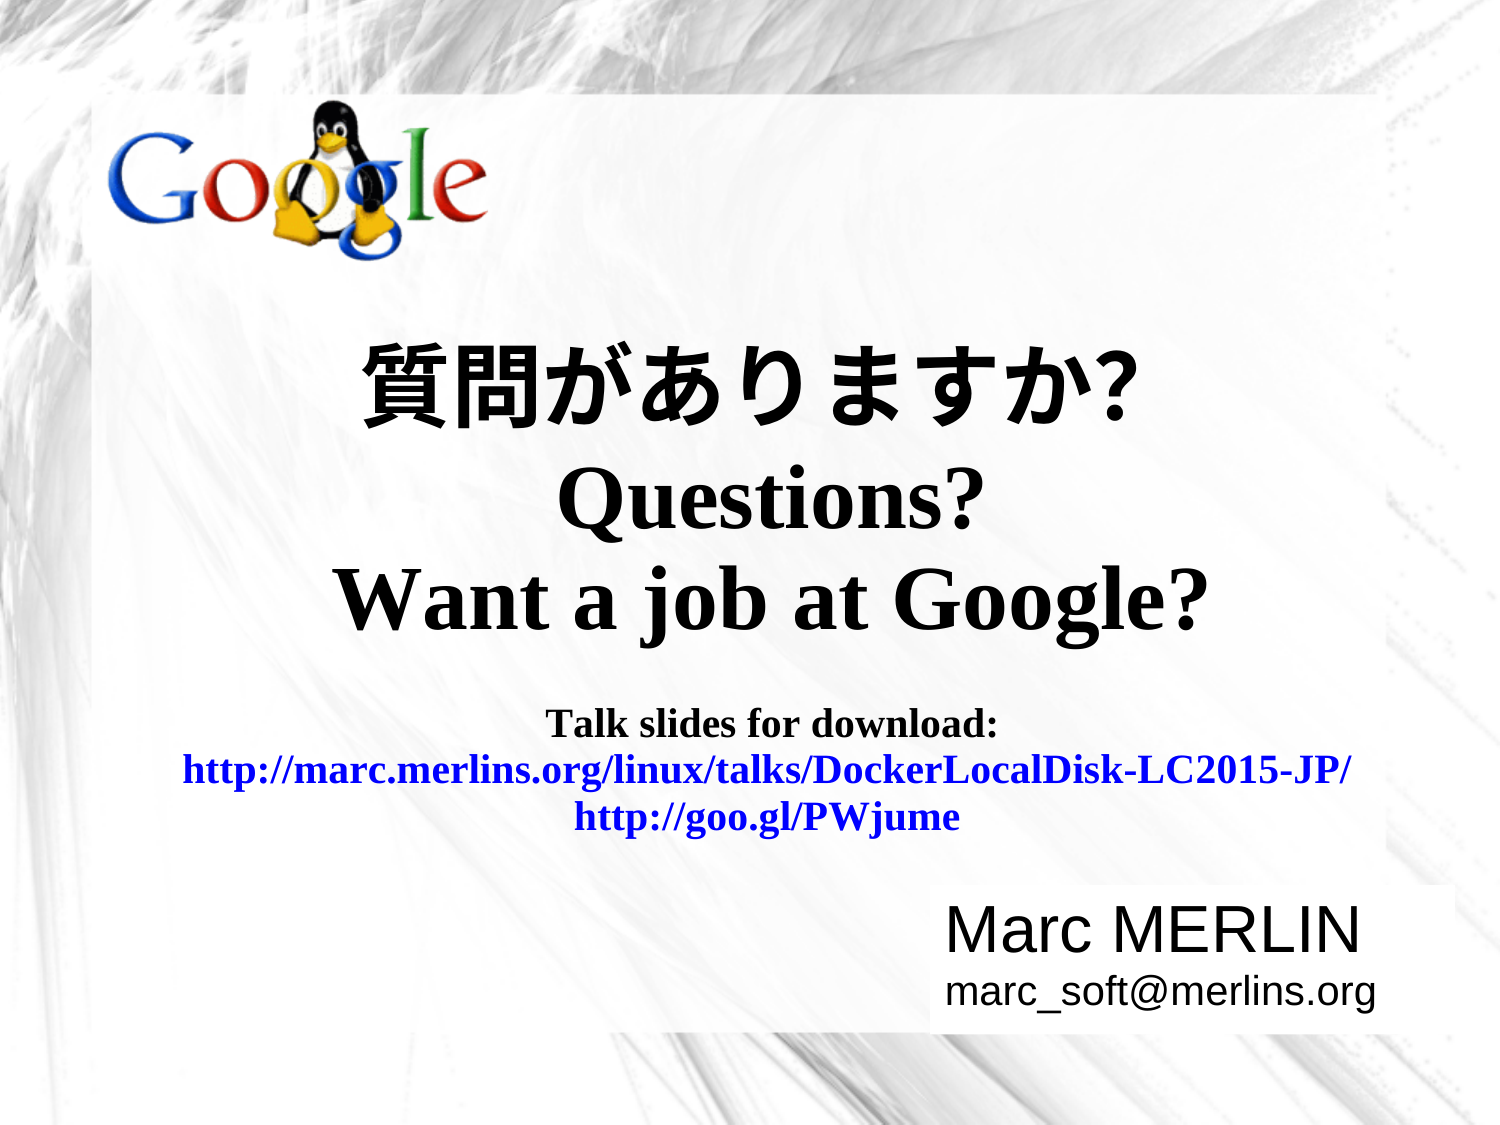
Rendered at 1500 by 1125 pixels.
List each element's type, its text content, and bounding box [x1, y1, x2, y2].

text_box Marc MERLIN marc_soft@merlins.org [930, 885, 1456, 1035]
title 質問がありますか？ Questions? Want a job at Google? Talk slides for download: http://marc.merlins.org/linux/talks/DockerLocalDisk-LC2015-JP/ http://goo.gl/PWjume [90, 297, 1456, 856]
picture [0, 0, 1500, 1125]
